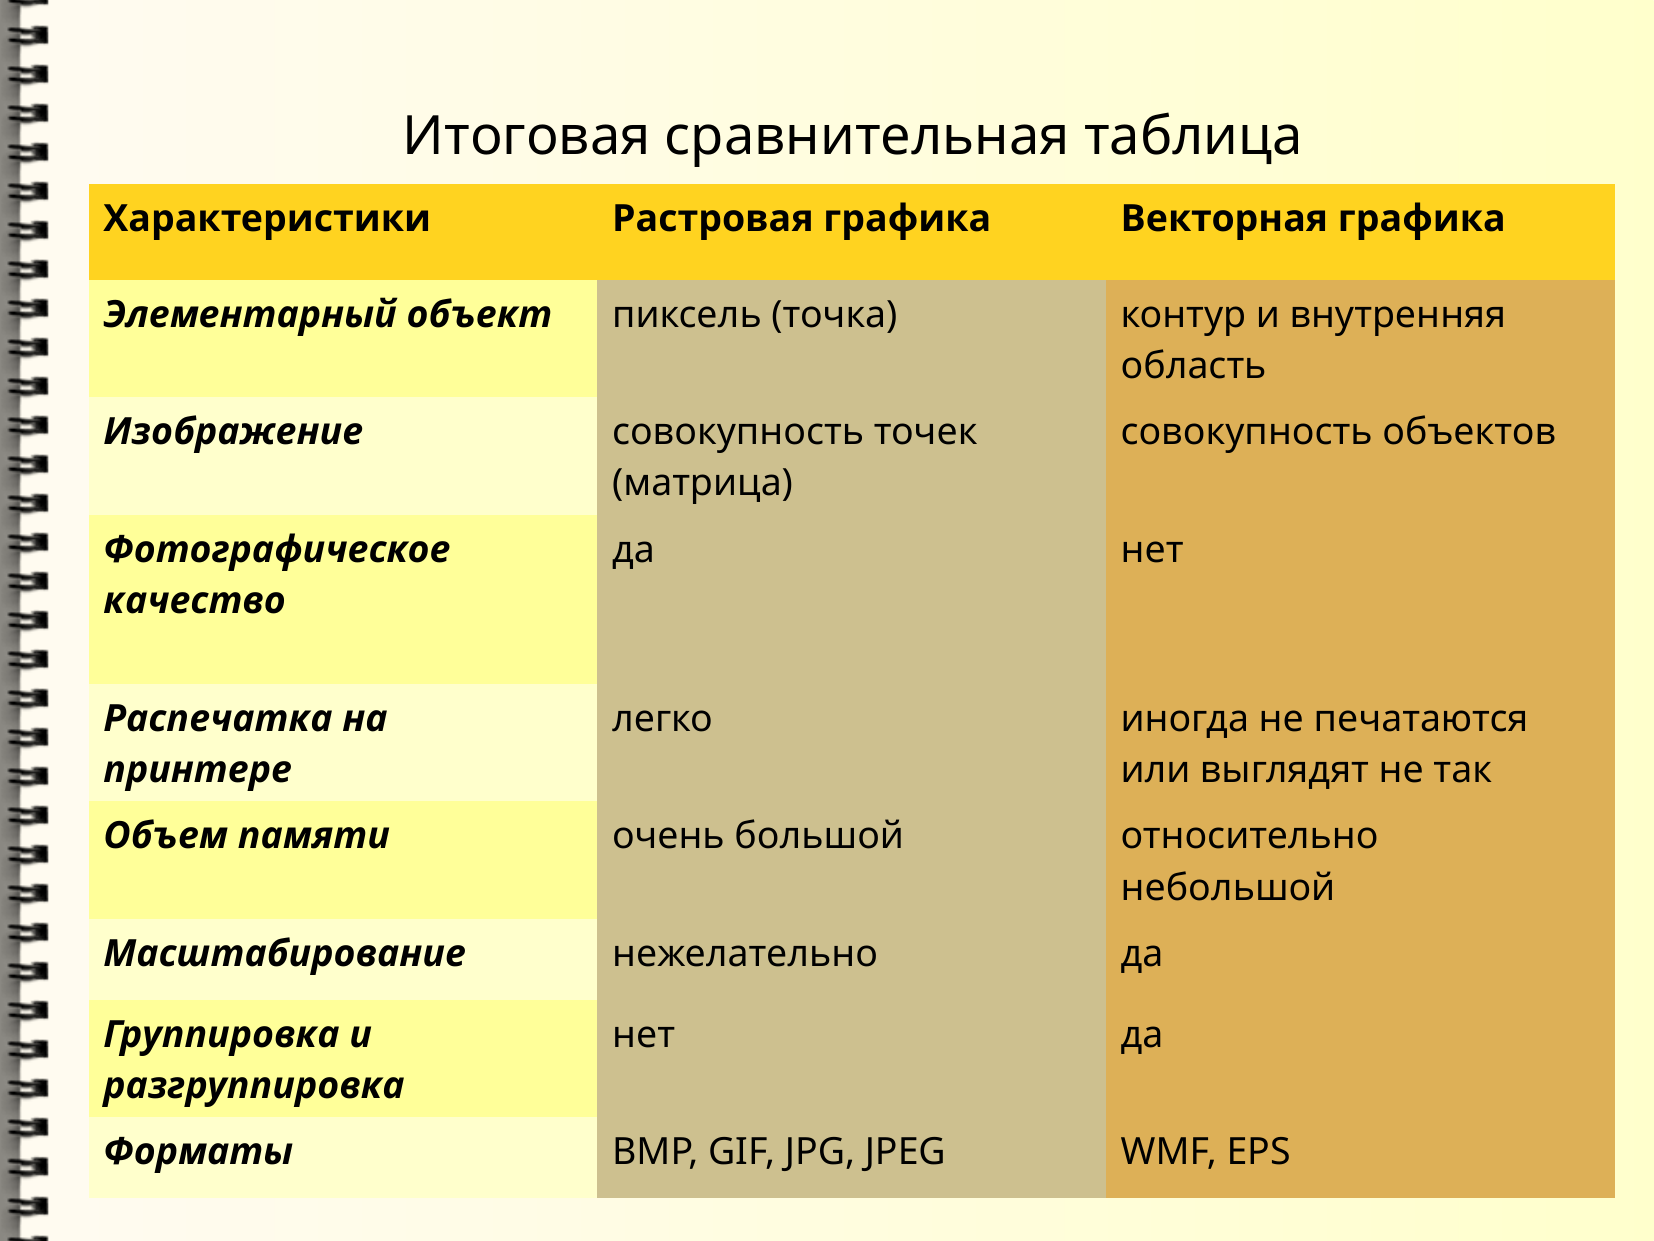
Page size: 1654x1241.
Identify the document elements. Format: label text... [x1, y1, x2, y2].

table_cell Группировка и разгруппировка [89, 1000, 597, 1117]
table_cell Объем памяти [89, 801, 597, 919]
table_cell Элементарный объект [89, 280, 597, 397]
table_cell Масштабирование [89, 919, 597, 1000]
table_cell иногда не печатаются или выглядят не так [1106, 684, 1615, 801]
table_cell легко [597, 684, 1106, 801]
table_cell Изображение [89, 397, 597, 515]
table_cell нежелательно [597, 919, 1106, 1000]
table_cell совокупность точек (матрица) [597, 397, 1106, 515]
table_cell контур и внутренняя область [1106, 280, 1615, 397]
table_header Векторная графика [1106, 184, 1615, 280]
table_cell WMF, EPS [1106, 1117, 1615, 1198]
table_cell да [1106, 919, 1615, 1000]
table_cell да [597, 515, 1106, 684]
table_cell нет [1106, 515, 1615, 684]
title Итоговая сравнительная таблица [147, 29, 1560, 184]
table_cell относительно небольшой [1106, 801, 1615, 919]
table_cell да [1106, 1000, 1615, 1117]
table_header Растровая графика [597, 184, 1106, 280]
table_cell BMP, GIF, JPG, JPEG [597, 1117, 1106, 1198]
table_cell Распечатка на принтере [89, 684, 597, 801]
table_cell Фотографическое качество [89, 515, 597, 684]
table_header Характеристики [89, 184, 597, 280]
table_cell совокупность объектов [1106, 397, 1615, 515]
table_cell нет [597, 1000, 1106, 1117]
table_cell очень большой [597, 801, 1106, 919]
table_cell Форматы [89, 1117, 597, 1198]
picture [0, 0, 1654, 1241]
table_cell пиксель (точка) [597, 280, 1106, 397]
